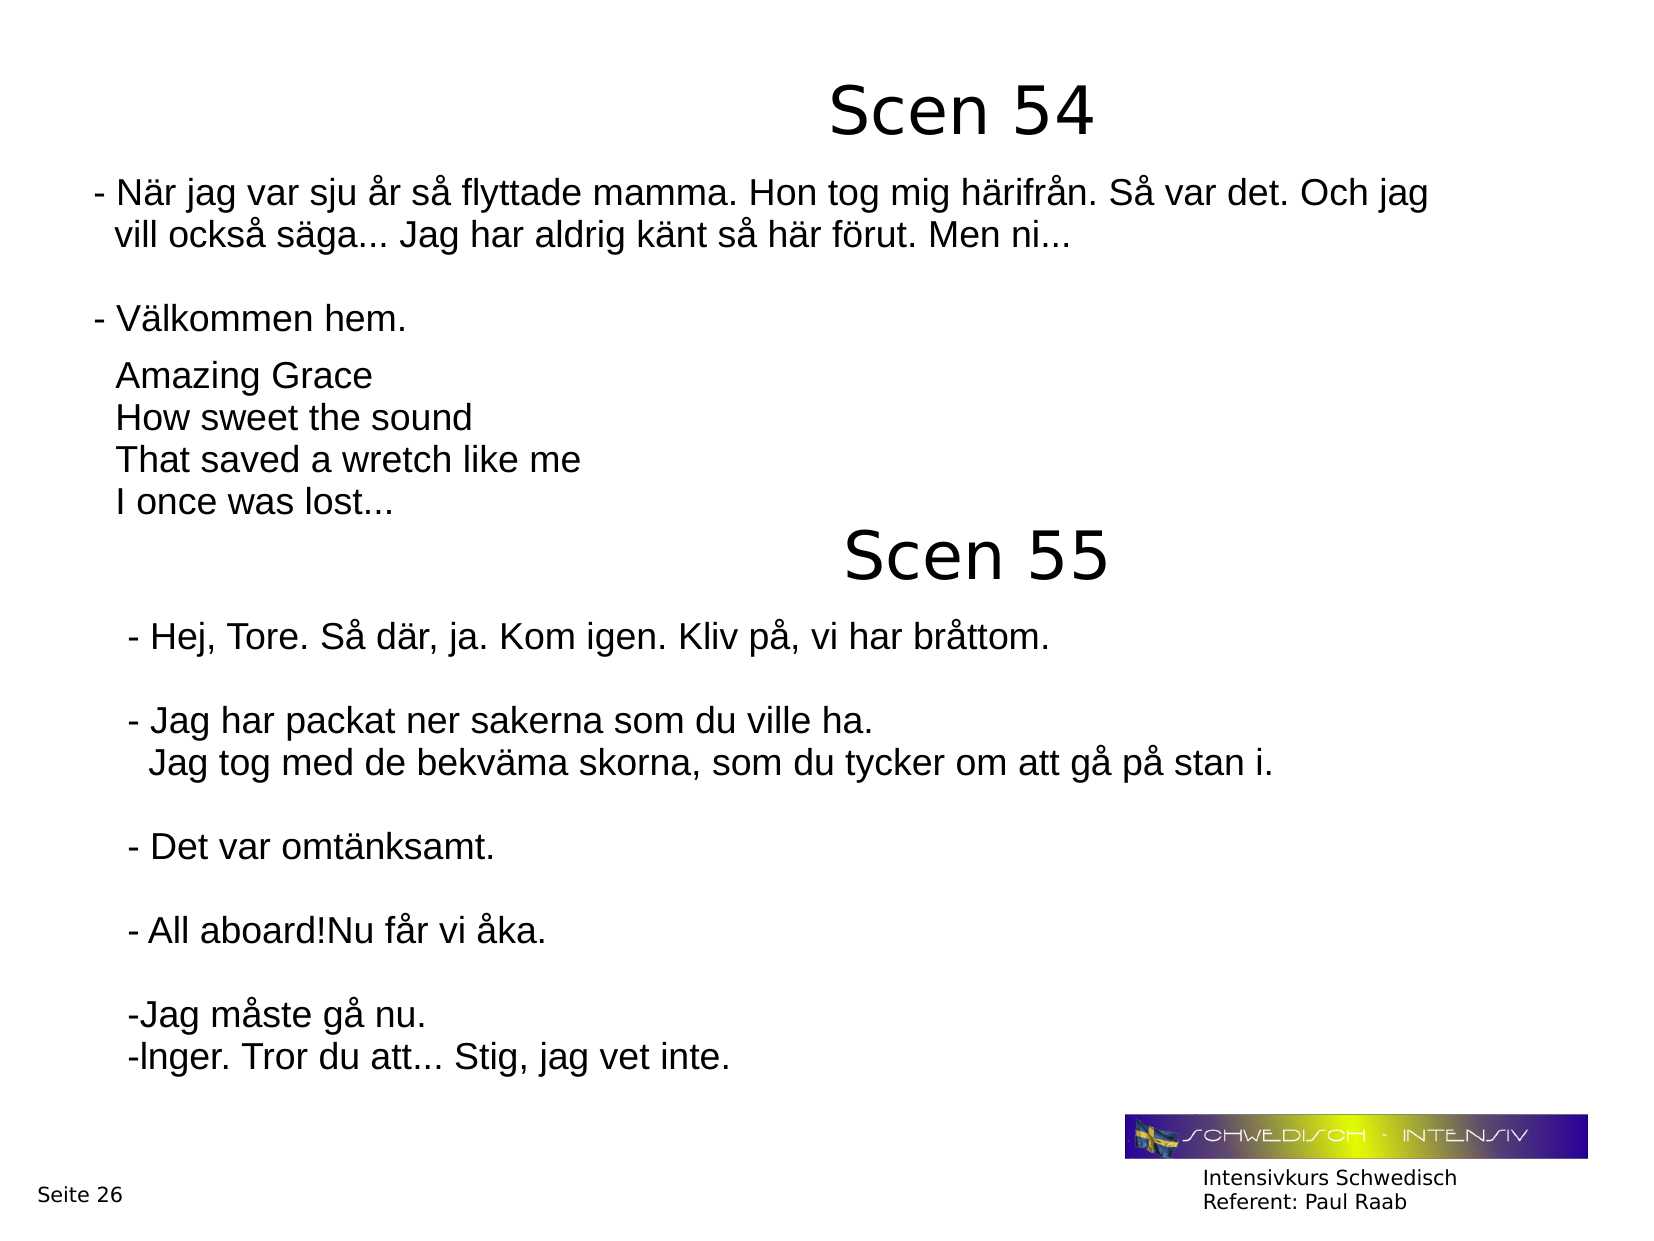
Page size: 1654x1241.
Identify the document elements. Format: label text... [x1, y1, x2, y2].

text_box - Hej, Tore. Så där, ja. Kom igen. Kliv på, vi har bråttom. - Jag har packat ner sakerna som du ville ha. Jag tog med de bekväma skorna, som du tycker om att gå på stan i. - Det var omtänksamt. - All aboard!Nu får vi åka. -Jag måste gå nu. -lnger. Tror du att... Stig, jag vet inte. [112, 608, 1451, 1128]
picture [1125, 1114, 1588, 1159]
text_box Scen 54 [792, 65, 1128, 158]
text_box - När jag var sju år så flyttade mamma. Hon tog mig härifrån. Så var det. Och jag vill också säga... Jag har aldrig känt så här förut. Men ni... - Välkommen hem. [78, 164, 1493, 347]
text_box Scen 55 [807, 510, 1143, 604]
text_box Amazing Grace How sweet the sound That saved a wretch like me I once was lost... [100, 346, 598, 530]
